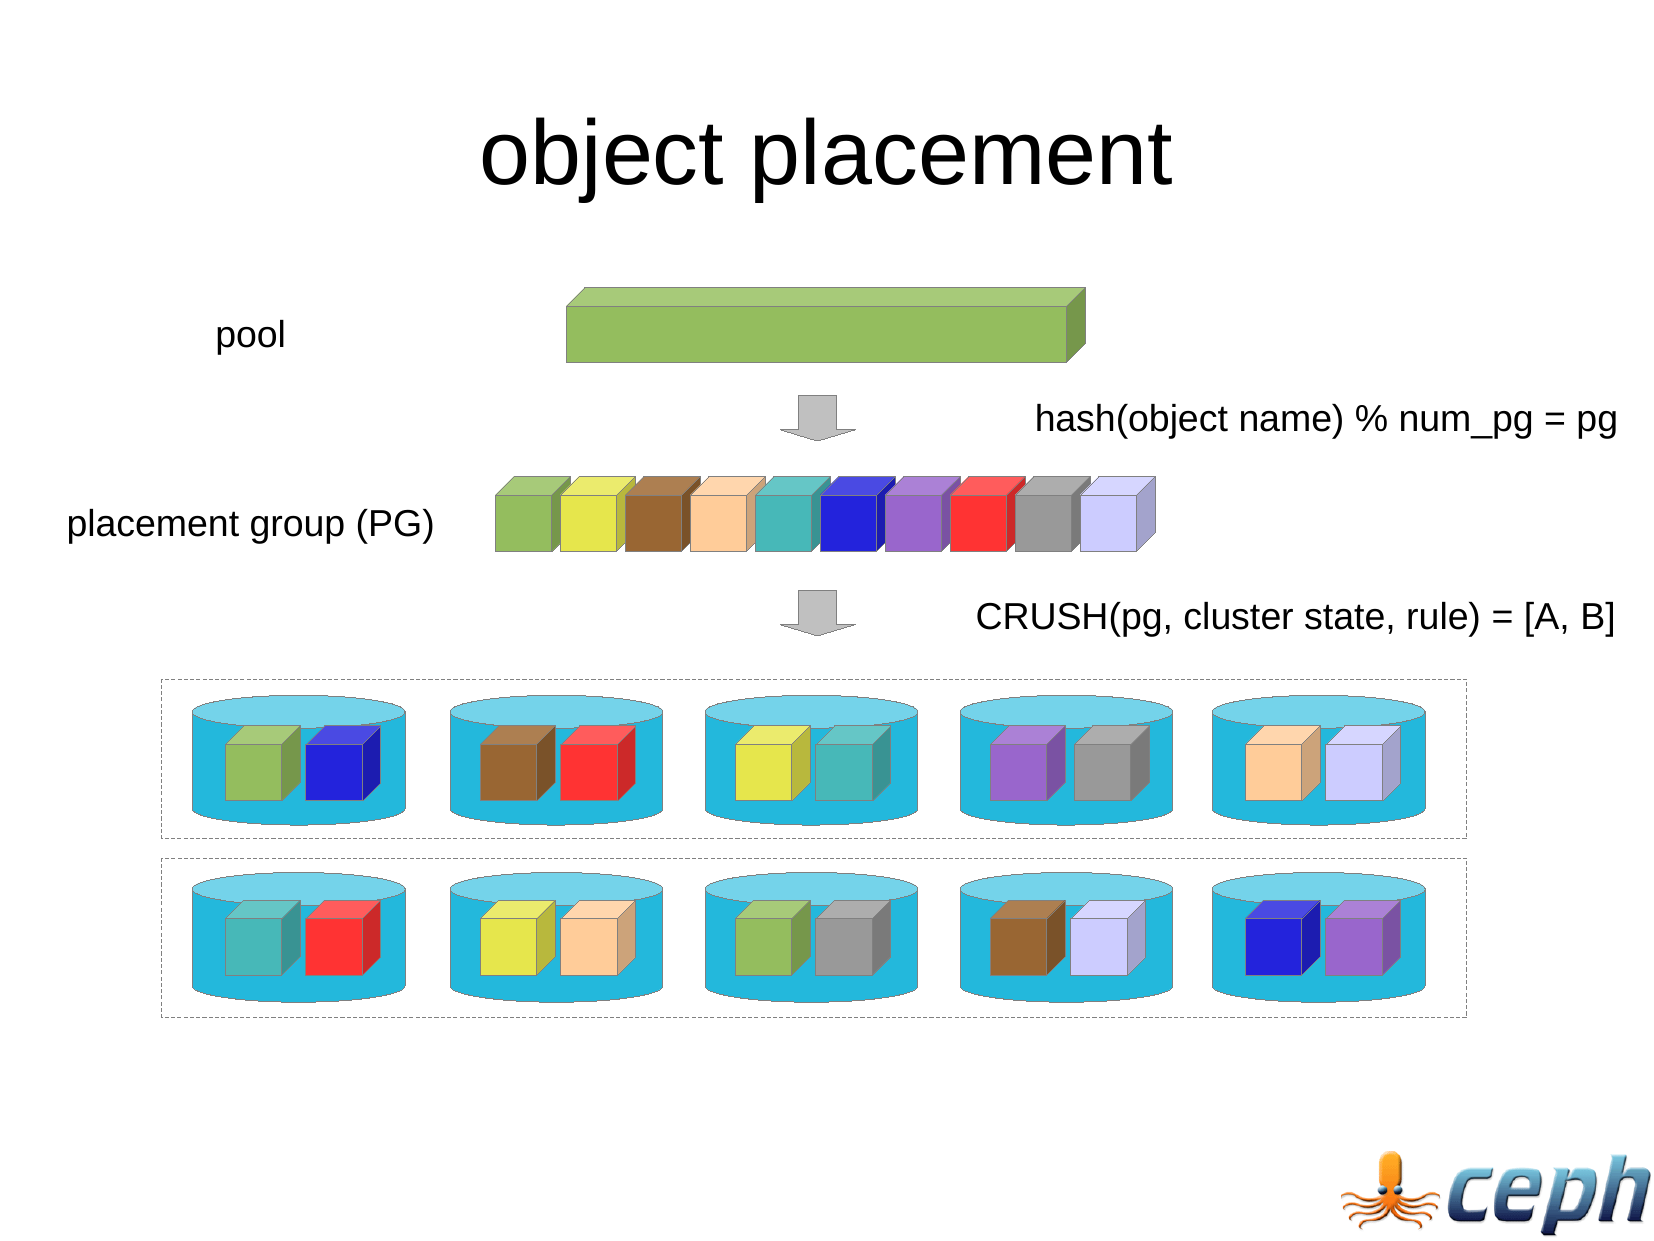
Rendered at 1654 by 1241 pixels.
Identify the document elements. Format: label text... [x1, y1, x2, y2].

text_box pool [200, 306, 301, 364]
text_box [960, 714, 1173, 826]
text_box [1212, 890, 1426, 1003]
text_box [780, 395, 856, 441]
text_box [780, 590, 856, 636]
text_box hash(object name) % num_pg = pg [1020, 390, 1634, 447]
text_box CRUSH(pg, cluster state, rule) = [A, B] [960, 588, 1632, 646]
text_box [192, 712, 406, 826]
text_box [566, 287, 1086, 363]
title object placement [82, 49, 1571, 257]
text_box [960, 891, 1173, 1003]
text_box [705, 714, 918, 826]
text_box placement group (PG) [51, 495, 450, 553]
text_box [705, 891, 918, 1003]
text_box [1212, 712, 1426, 826]
picture [1335, 1151, 1651, 1239]
text_box [450, 891, 663, 1003]
text_box [495, 476, 1156, 552]
text_box [450, 714, 663, 826]
text_box [192, 890, 406, 1003]
